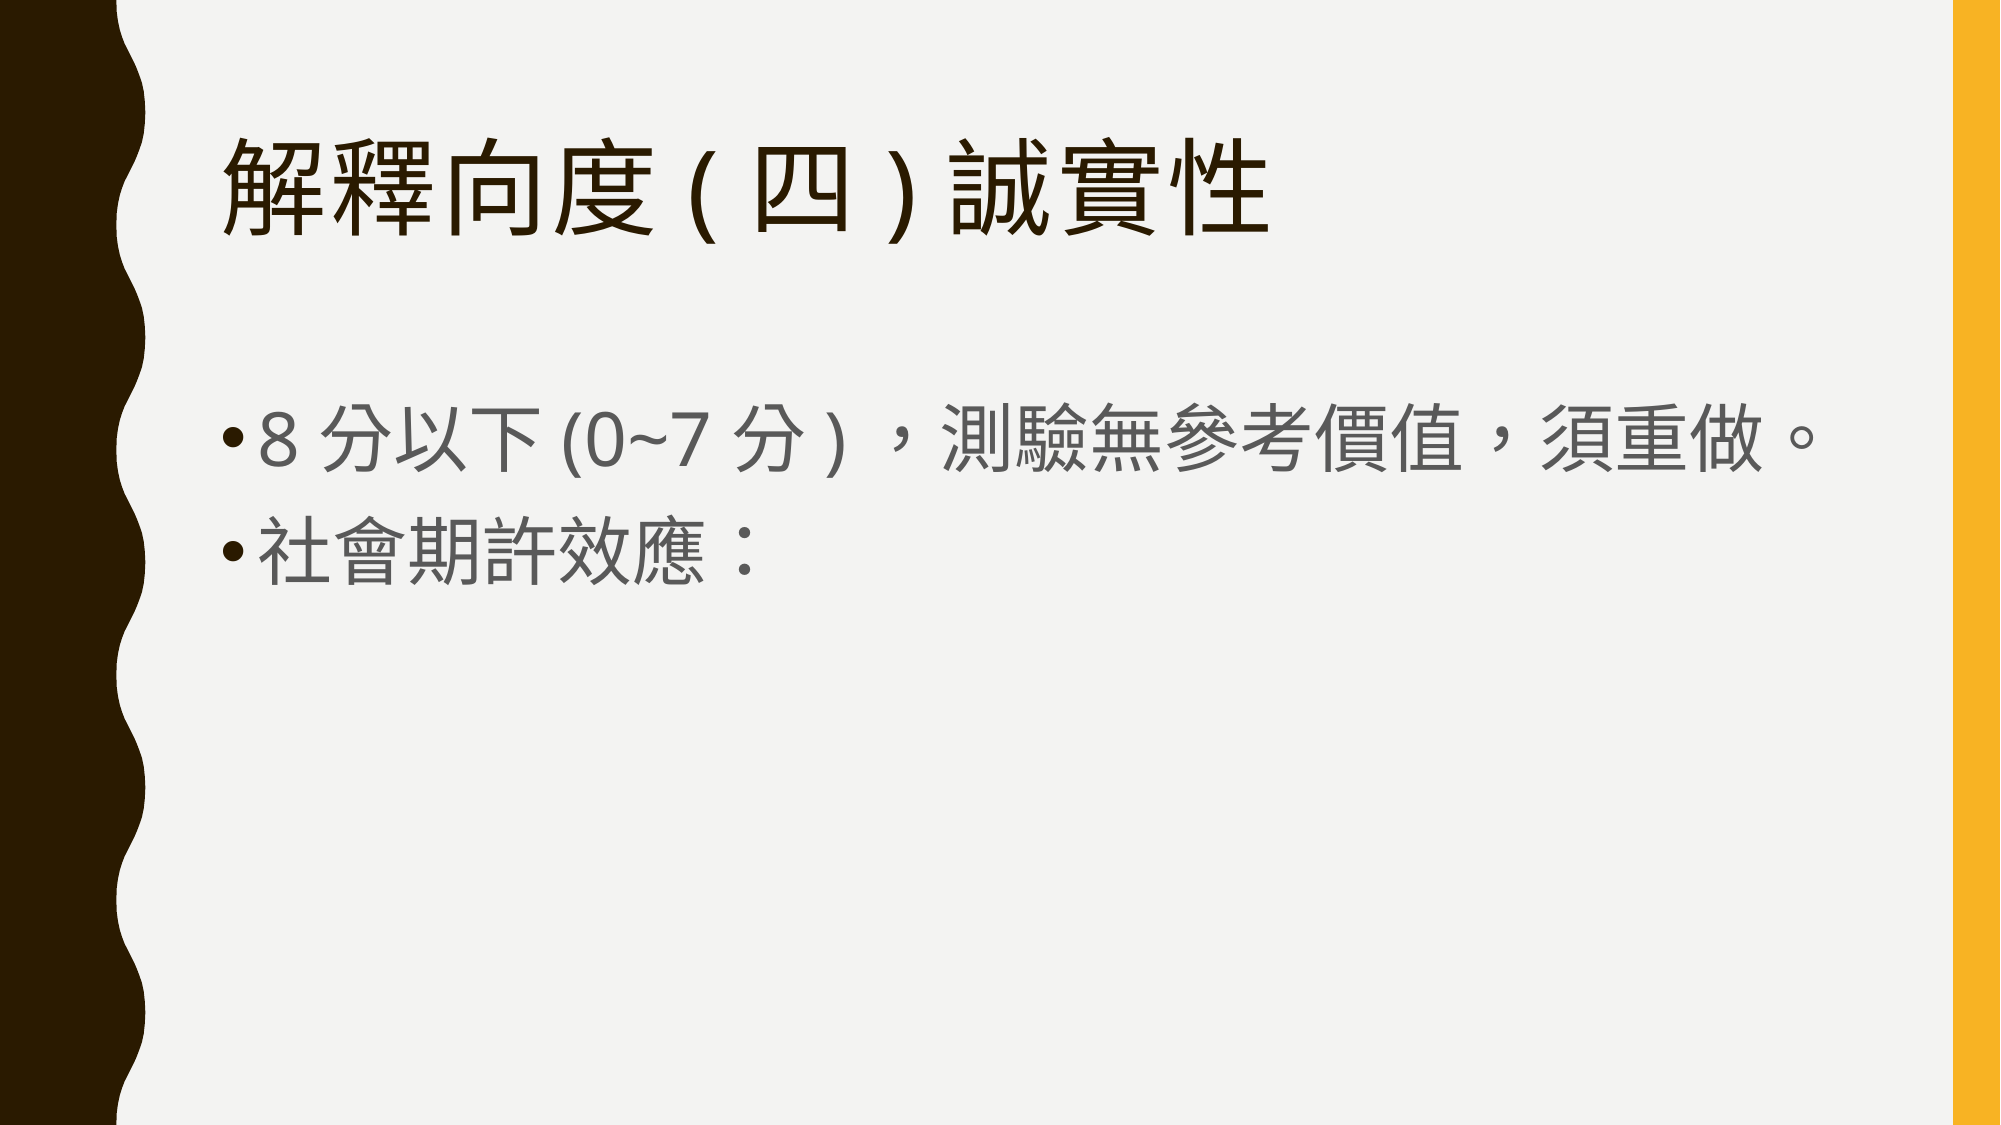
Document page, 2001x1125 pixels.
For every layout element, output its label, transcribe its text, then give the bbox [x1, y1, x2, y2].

title 解釋向度(四)誠實性 [205, 128, 1876, 308]
list 8分以下(0~7分)，測驗無參考價值，須重做。 社會期許效應： [205, 375, 1876, 965]
